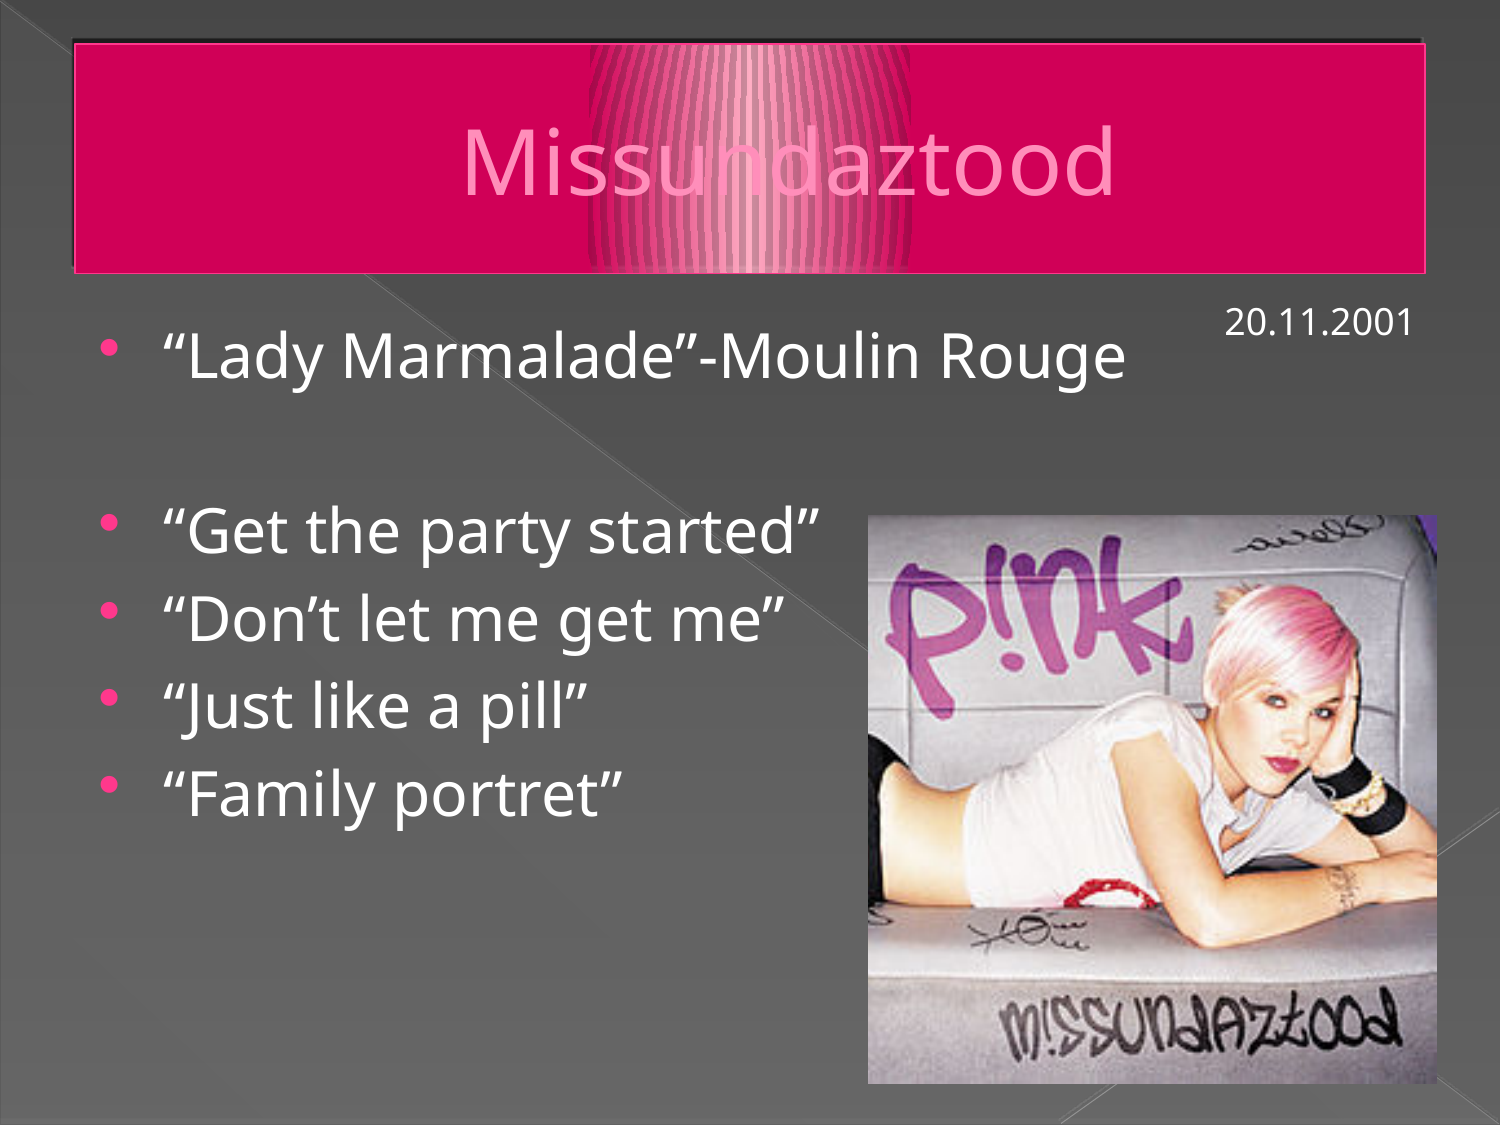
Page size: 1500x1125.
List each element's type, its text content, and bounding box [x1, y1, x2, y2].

list “Lady Marmalade”-Moulin Rouge “Get the party started” “Don’t let me get me” “Just like a pill” “Family portret” [75, 308, 1425, 1059]
picture [868, 515, 1437, 1084]
text_box 20.11.2001 [1209, 290, 1432, 351]
title Missundaztood [75, 43, 1425, 274]
